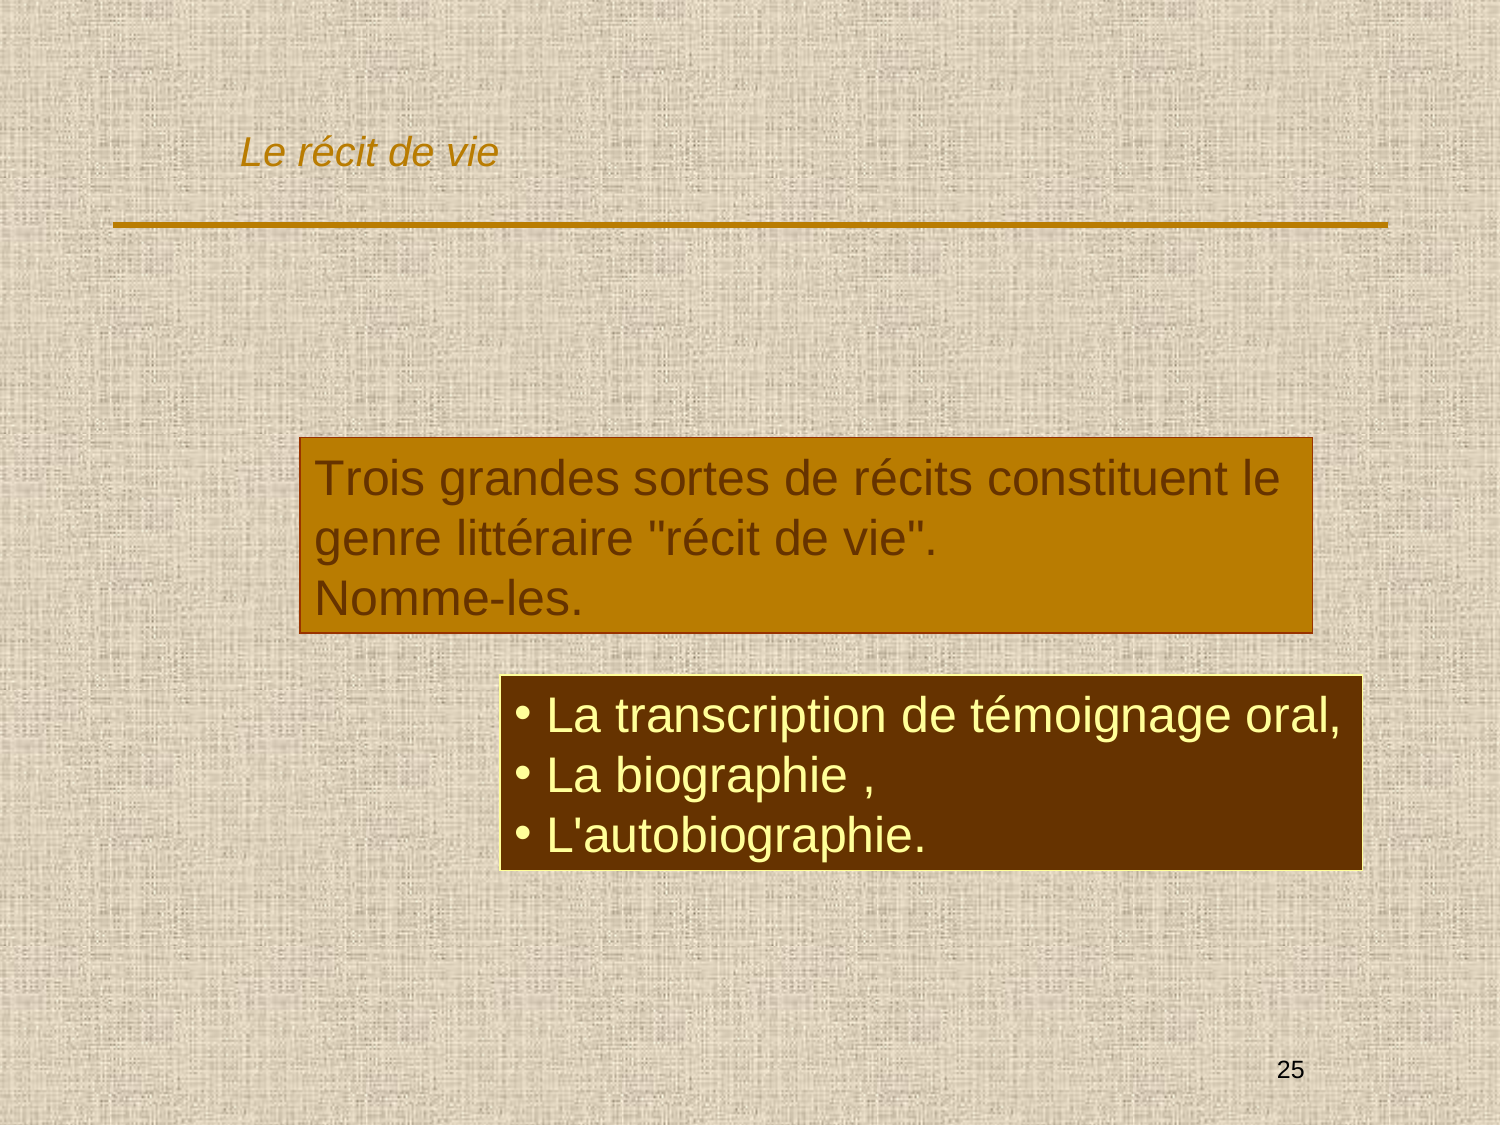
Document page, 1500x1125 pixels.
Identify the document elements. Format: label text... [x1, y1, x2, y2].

text_box Trois grandes sortes de récits constituent le genre littéraire "récit de vie". Nomme-les. [299, 437, 1313, 633]
picture [0, 0, 1500, 1125]
text_box La transcription de témoignage oral, La biographie , L'autobiographie. [499, 674, 1363, 871]
text_box Le récit de vie [224, 116, 515, 183]
